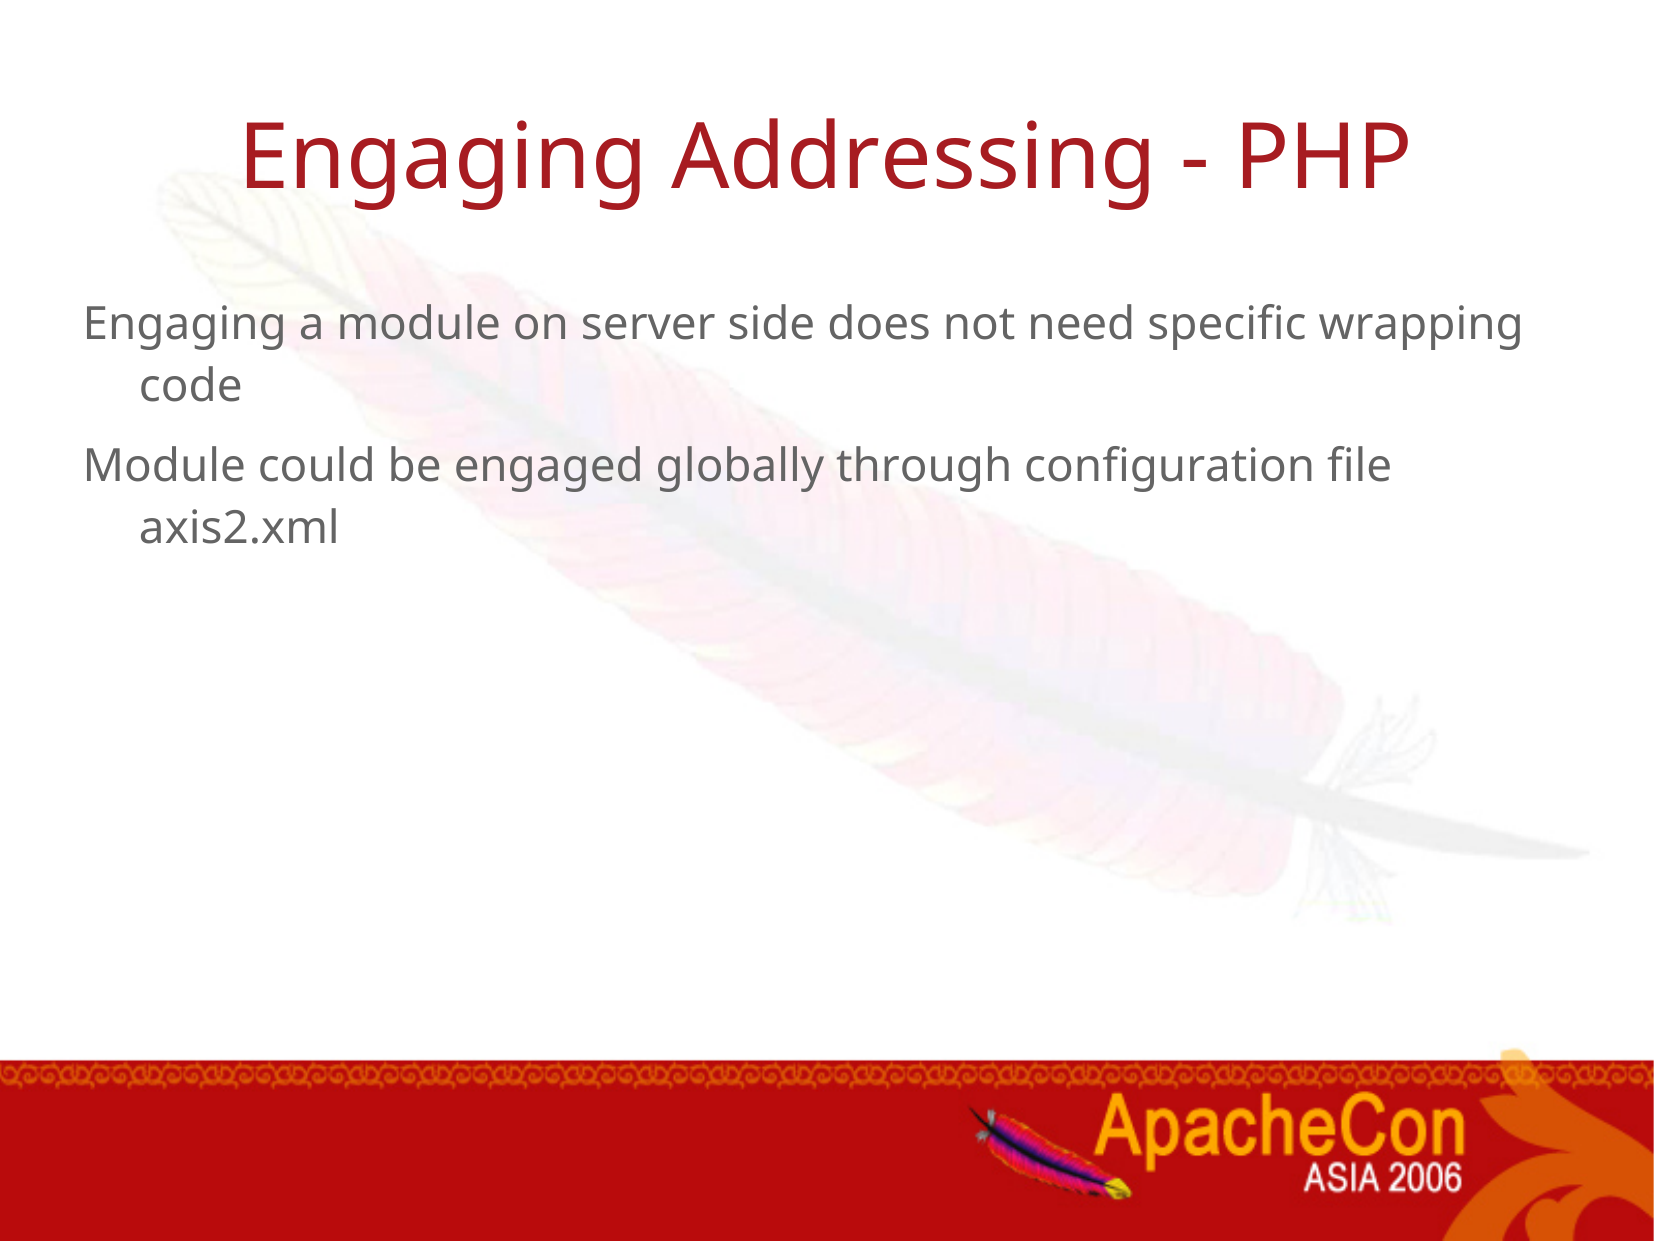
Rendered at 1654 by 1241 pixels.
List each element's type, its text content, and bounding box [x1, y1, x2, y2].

picture [0, 0, 1654, 1241]
title Engaging Addressing - PHP [82, 49, 1571, 257]
list Engaging a module on server side does not need specific wrapping code Module could be engaged globally through configuration file axis2.xml [82, 290, 1571, 1109]
